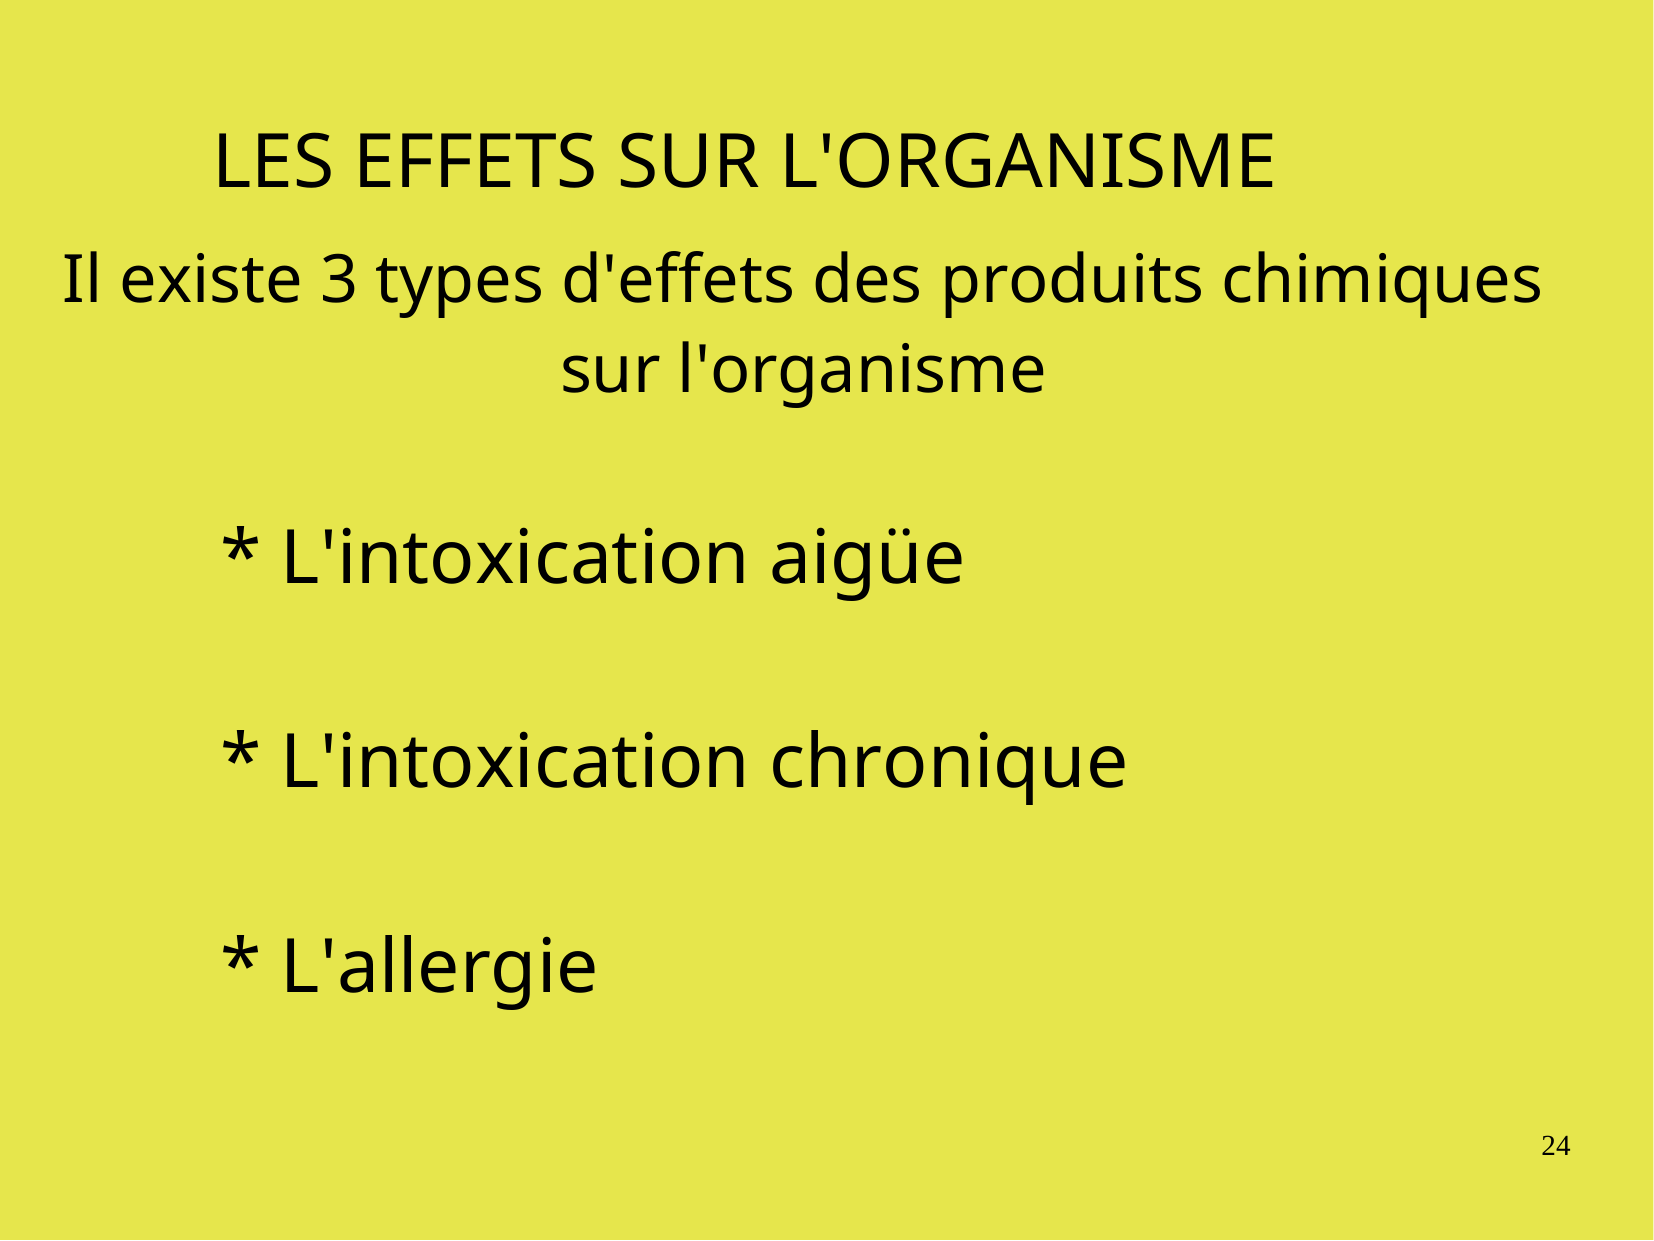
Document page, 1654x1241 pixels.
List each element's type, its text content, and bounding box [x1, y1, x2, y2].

text_box * L'intoxication aigüe * L'intoxication chronique * L'allergie [205, 495, 1460, 1033]
text_box LES EFFETS SUR L'ORGANISME [197, 100, 1532, 220]
text_box Il existe 3 types d'effets des produits chimiques sur l'organisme [0, 223, 1608, 425]
